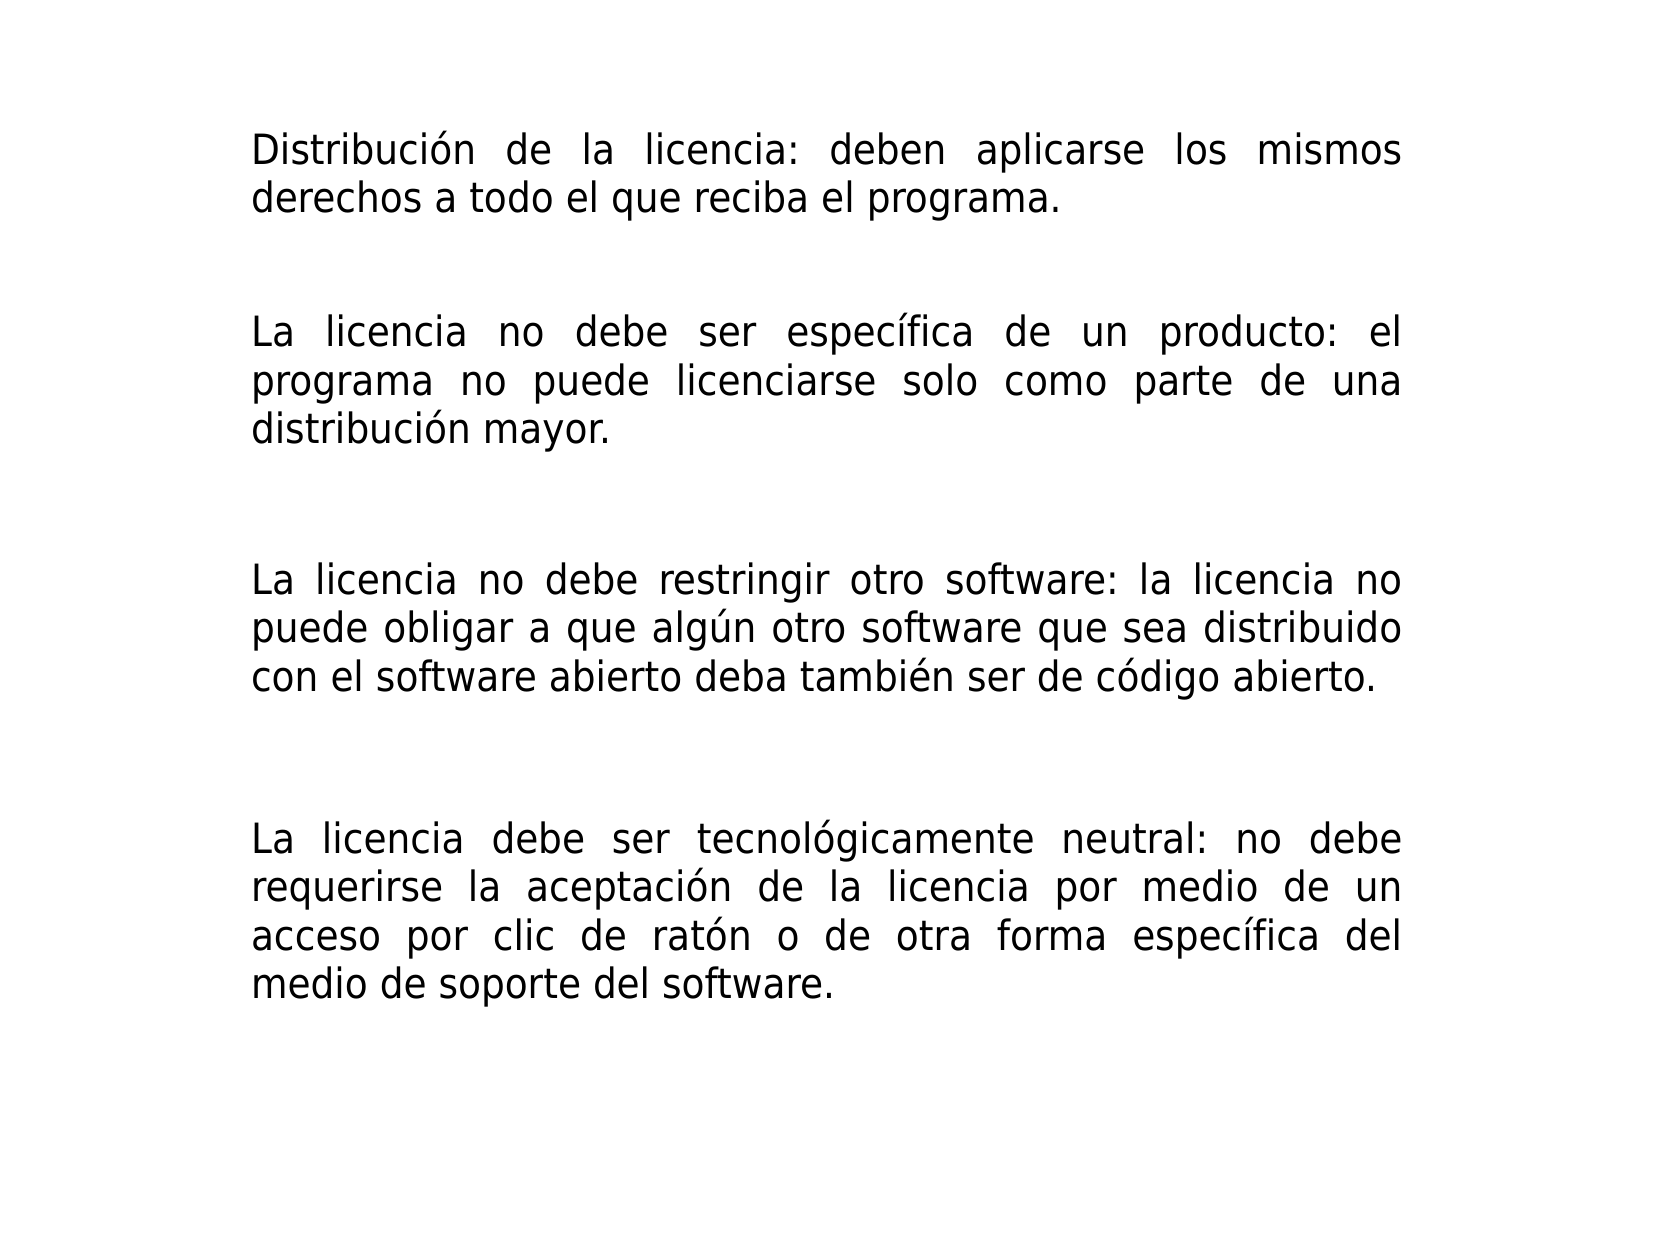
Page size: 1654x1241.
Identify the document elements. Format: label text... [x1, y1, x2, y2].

text_box Distribución de la licencia: deben aplicarse los mismos derechos a todo el que reciba el programa. [236, 118, 1418, 230]
text_box La licencia debe ser tecnológicamente neutral: no debe requerirse la aceptación de la licencia por medio de un acceso por clic de ratón o de otra forma específica del medio de soporte del software. [236, 806, 1418, 1016]
text_box La licencia no debe restringir otro software: la licencia no puede obligar a que algún otro software que sea distribuido con el software abierto deba también ser de código abierto. [236, 548, 1418, 709]
text_box La licencia no debe ser específica de un producto: el programa no puede licenciarse solo como parte de una distribución mayor. [236, 300, 1418, 461]
